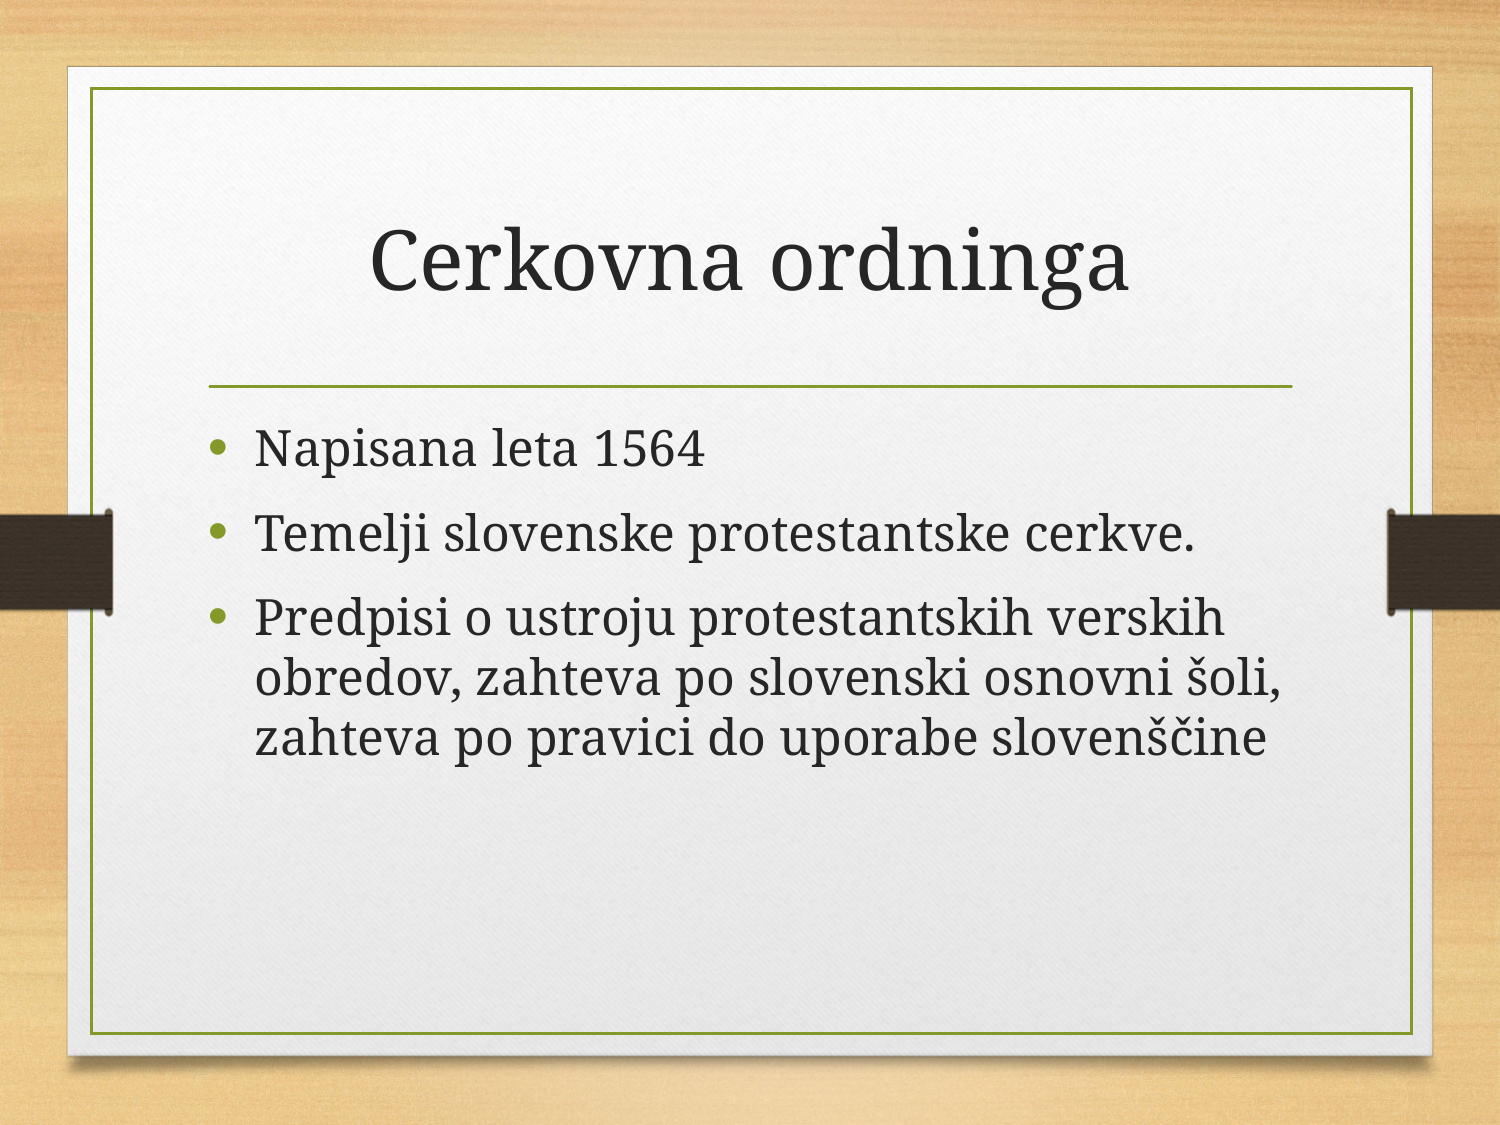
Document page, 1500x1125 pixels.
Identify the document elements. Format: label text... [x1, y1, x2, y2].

picture [0, 0, 1500, 1125]
list Napisana leta 1564 Temelji slovenske protestantske cerkve. Predpisi o ustroju protestantskih verskih obredov, zahteva po slovenski osnovni šoli, zahteva po pravici do uporabe slovenščine [192, 408, 1309, 974]
title Cerkovna ordninga [192, 150, 1309, 365]
